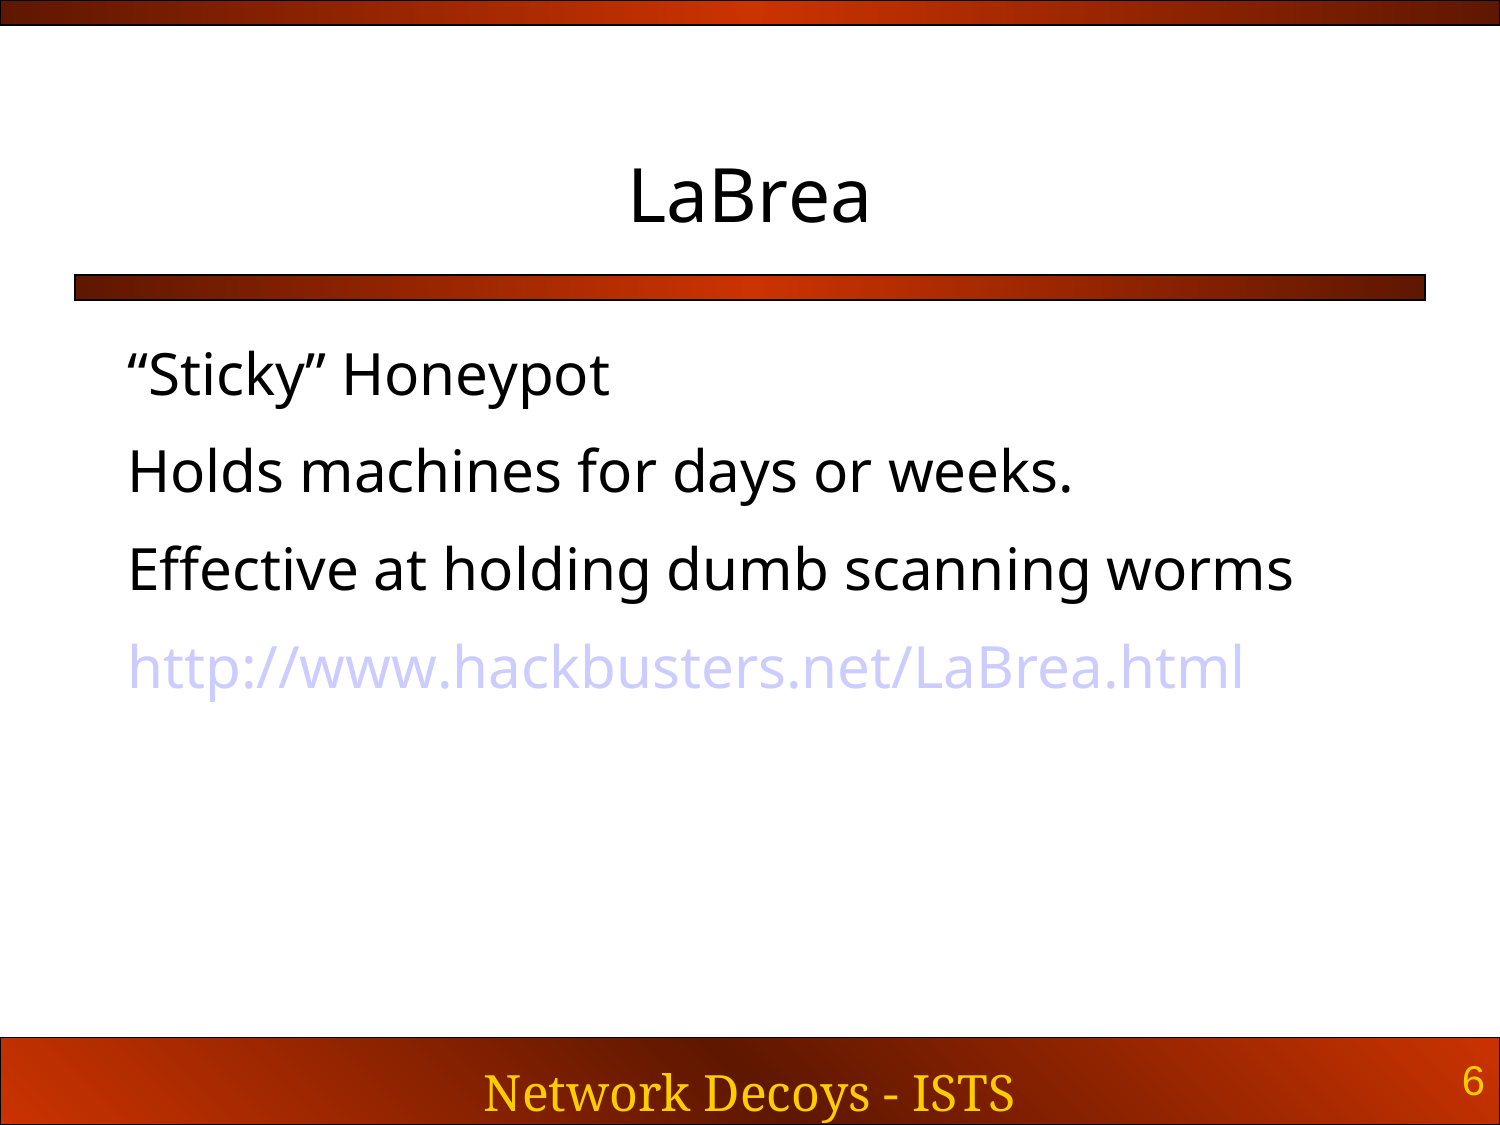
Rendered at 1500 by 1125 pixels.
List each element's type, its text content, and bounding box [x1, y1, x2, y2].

list “Sticky” Honeypot Holds machines for days or weeks. Effective at holding dumb scanning worms http://www.hackbusters.net/LaBrea.html [112, 324, 1388, 1001]
title LaBrea [112, 99, 1388, 288]
